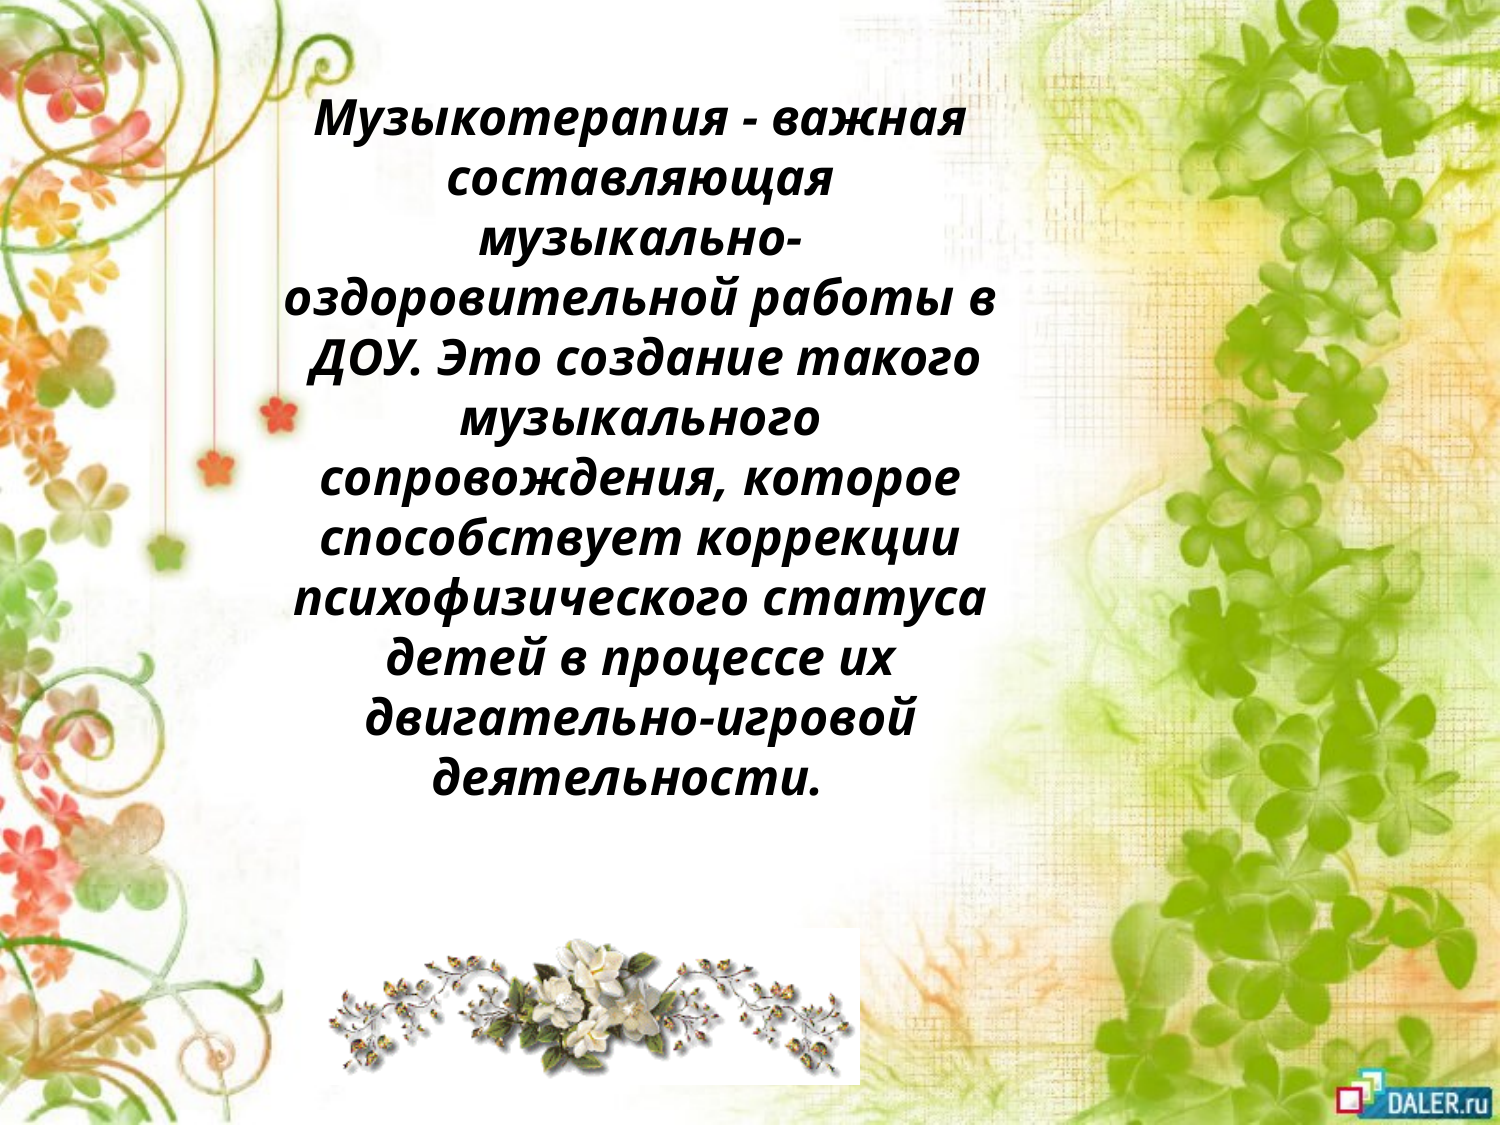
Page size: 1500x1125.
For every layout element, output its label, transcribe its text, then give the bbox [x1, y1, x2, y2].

text_box Музыкотерапия - важная составляющая музыкально-оздоровительной работы в ДОУ. Это создание такого музыкального сопровождения, которое способствует коррекции психофизического статуса детей в процессе их двигательно-игровой деятельности. [265, 78, 1016, 813]
picture [0, 0, 1500, 1125]
